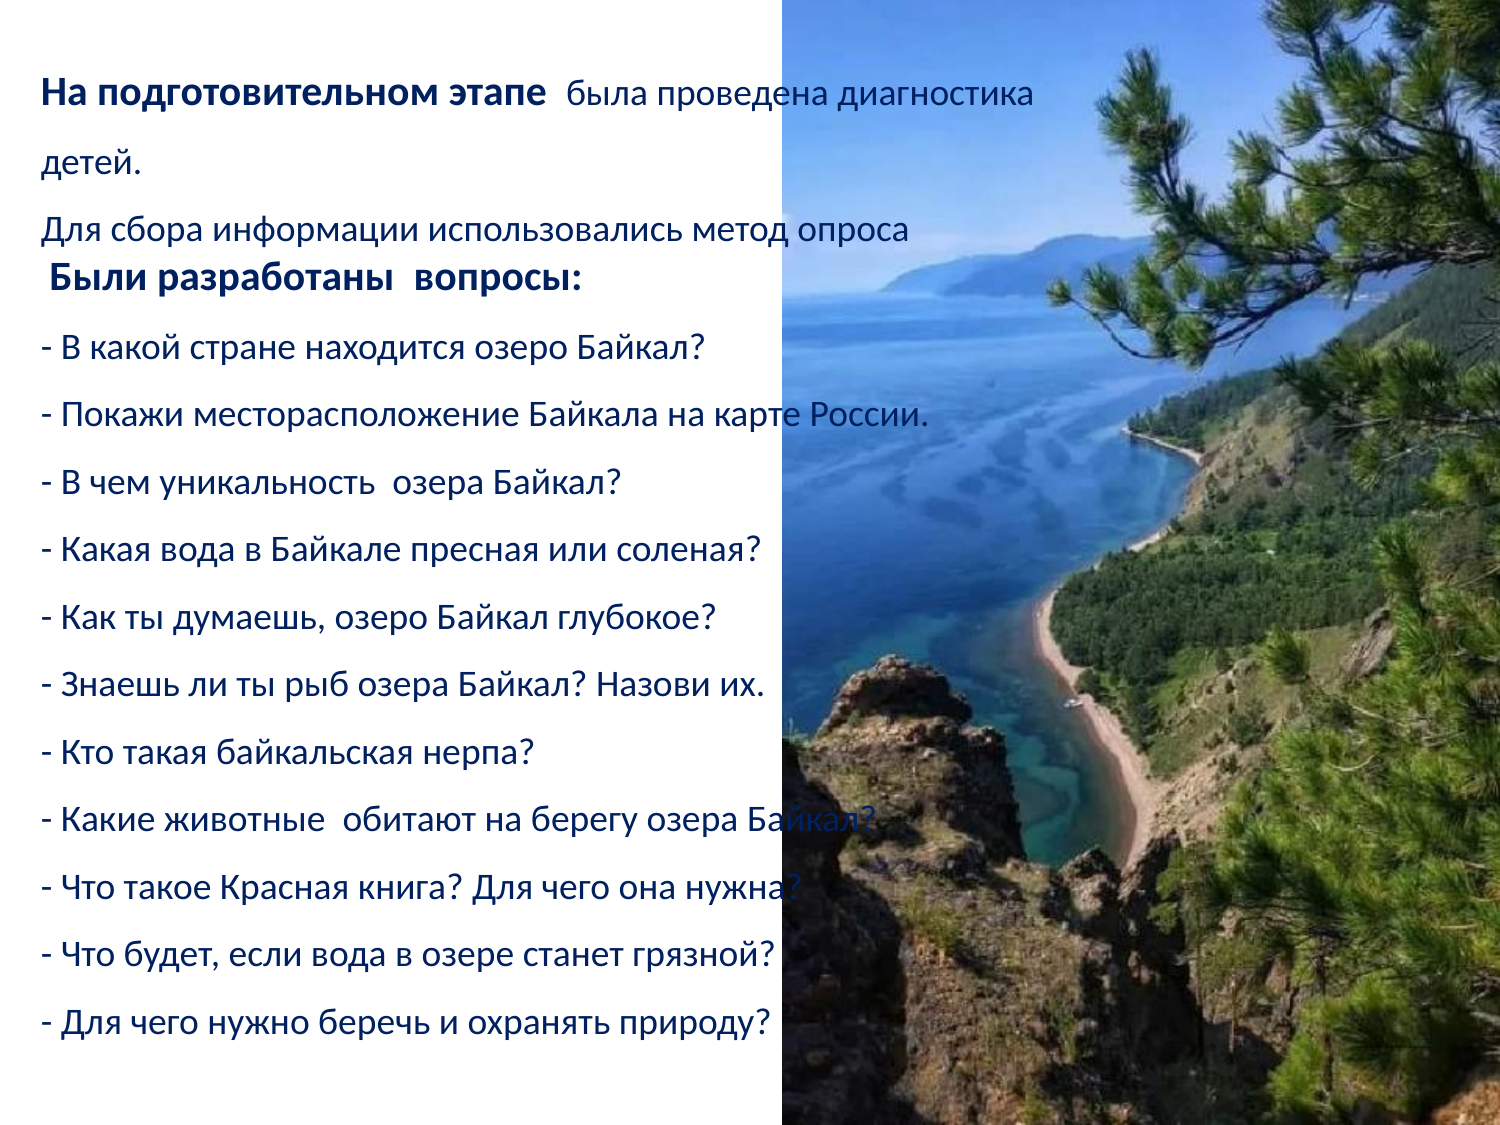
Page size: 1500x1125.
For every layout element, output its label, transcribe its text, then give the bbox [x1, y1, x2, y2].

picture [782, 0, 1500, 1125]
text_box На подготовительном этапе была проведена диагностика детей. Для сбора информации использовались метод опроса Были разработаны вопросы: - В какой стране находится озеро Байкал? - Покажи месторасположение Байкала на карте России. - В чем уникальность озера Байкал? - Какая вода в Байкале пресная или соленая? - Как ты думаешь, озеро Байкал глубокое? - Знаешь ли ты рыб озера Байкал? Назови их. - Кто такая байкальская нерпа? - Какие животные обитают на берегу озера Байкал? - Что такое Красная книга? Для чего она нужна? - Что будет, если вода в озере станет грязной? - Для чего нужно беречь и охранять природу? [26, 32, 1089, 1049]
